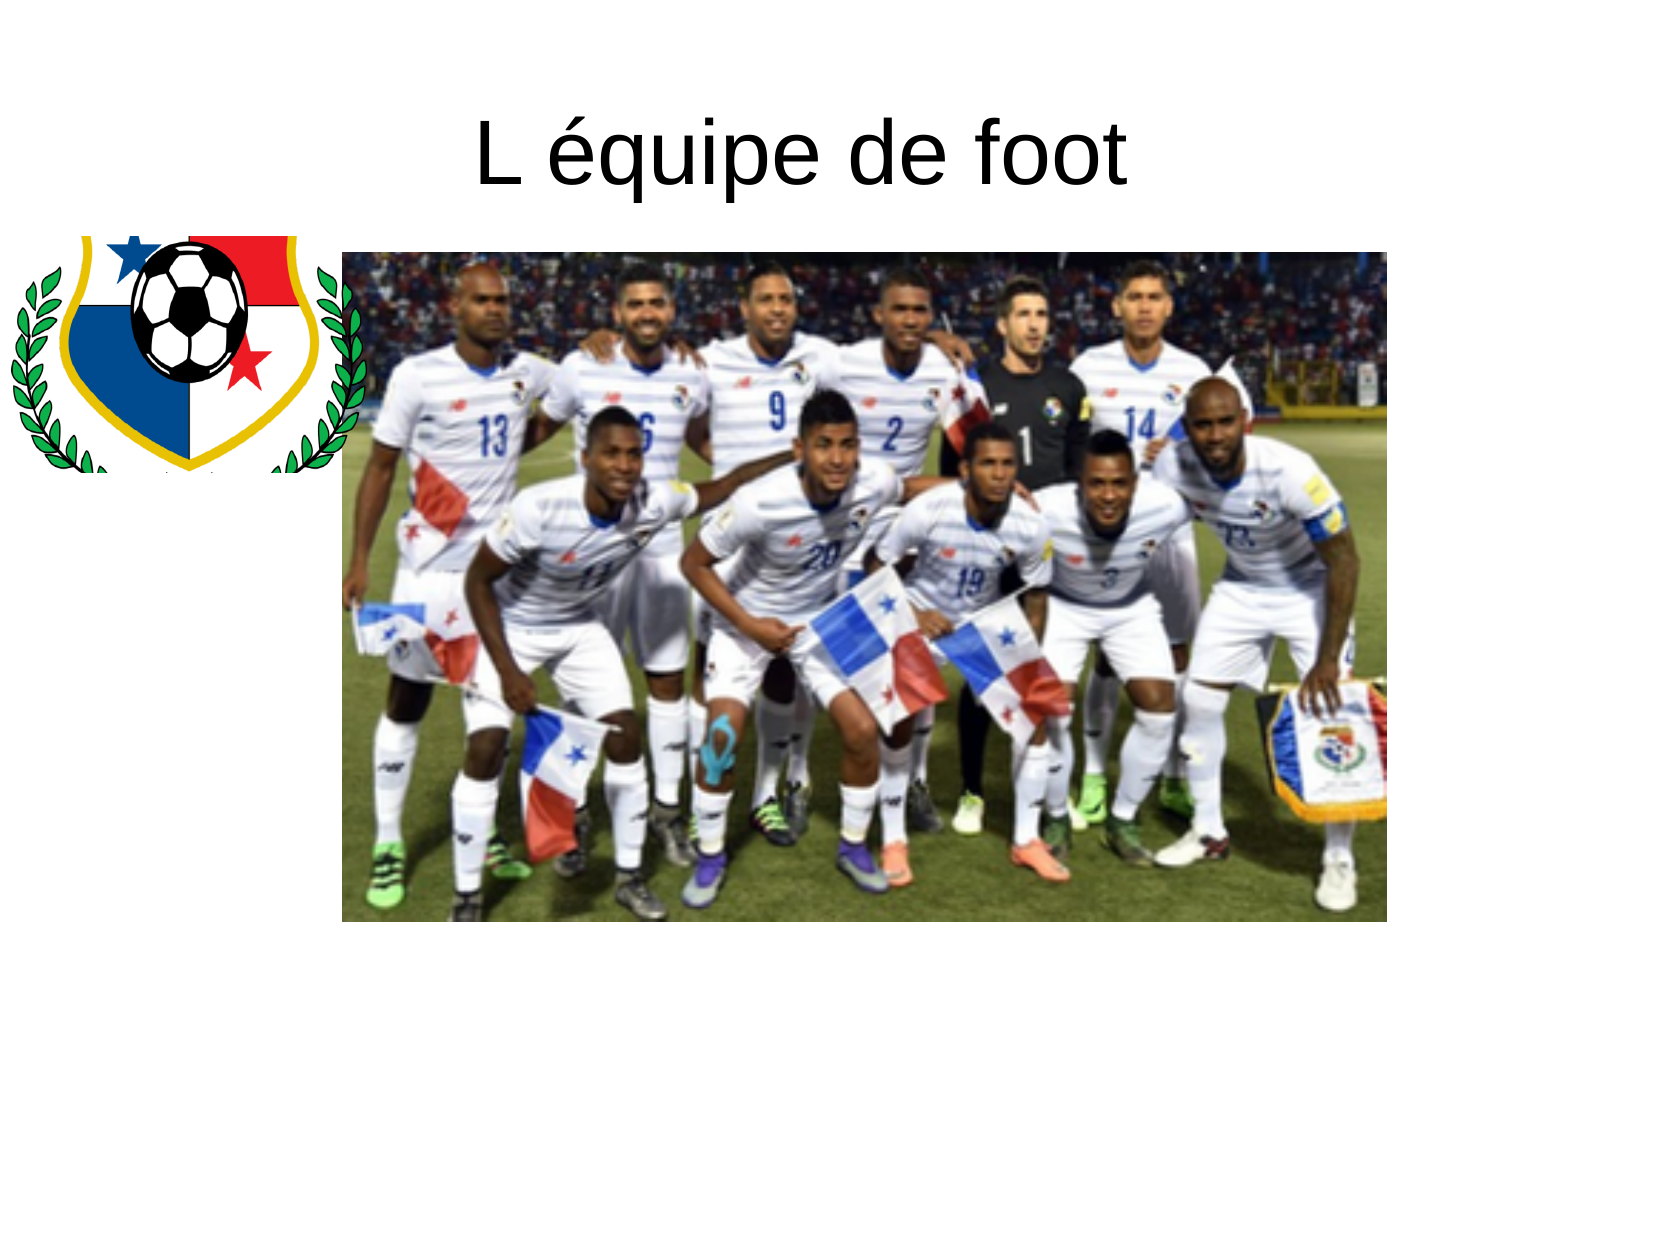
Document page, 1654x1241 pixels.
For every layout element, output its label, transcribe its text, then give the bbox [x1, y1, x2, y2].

title L équipe de foot [82, 49, 1571, 257]
picture [11, 236, 1387, 922]
